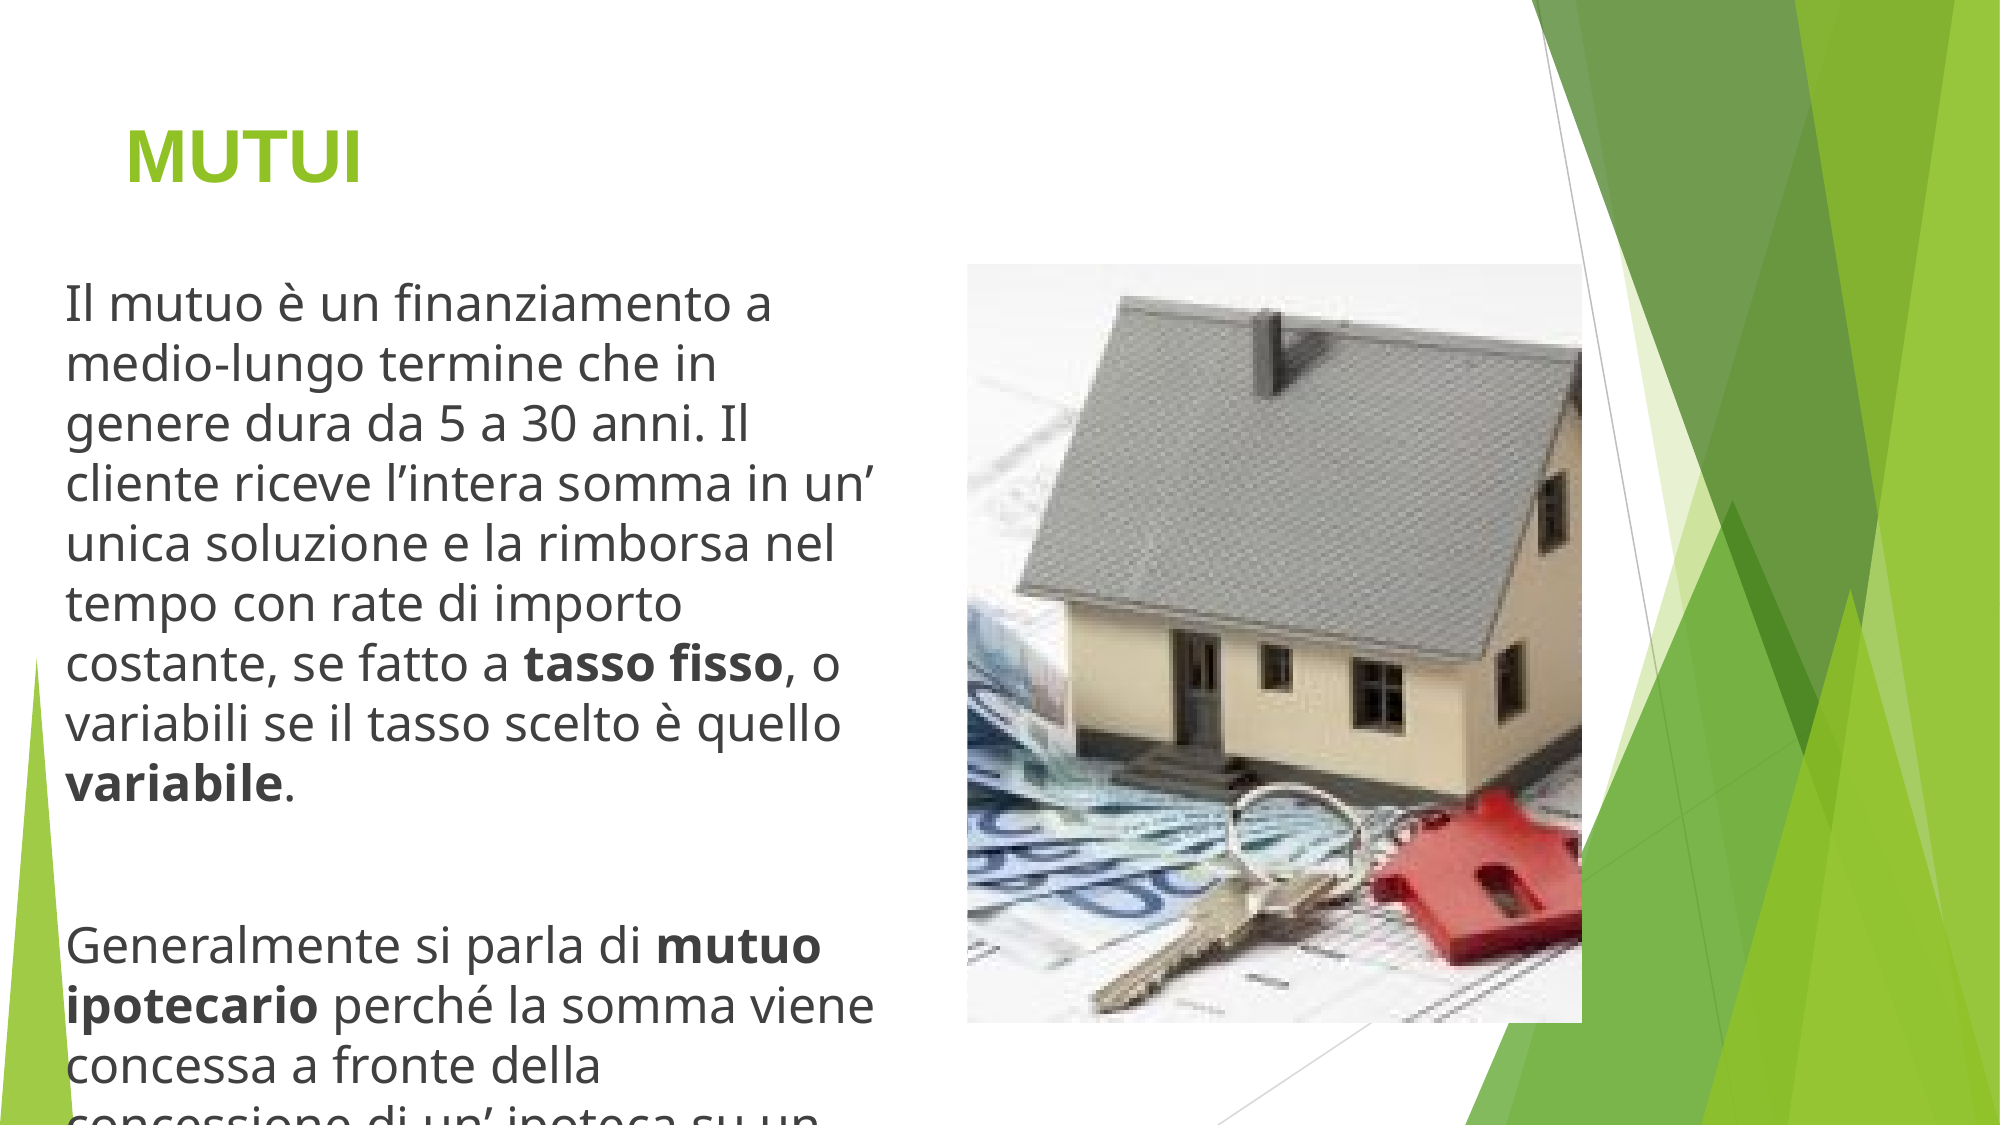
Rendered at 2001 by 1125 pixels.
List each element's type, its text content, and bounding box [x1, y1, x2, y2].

picture [967, 264, 1582, 1023]
list Il mutuo è un finanziamento a medio-lungo termine che in genere dura da 5 a 30 anni. Il cliente riceve l’intera somma in un’ unica soluzione e la rimborsa nel tempo con rate di importo costante, se fatto a tasso fisso, o variabili se il tasso scelto è quello variabile. Generalmente si parla di mutuo ipotecario perché la somma viene concessa a fronte della concessione di un’ ipoteca su un immobile. [50, 264, 907, 991]
title MUTUI [111, 99, 1522, 317]
